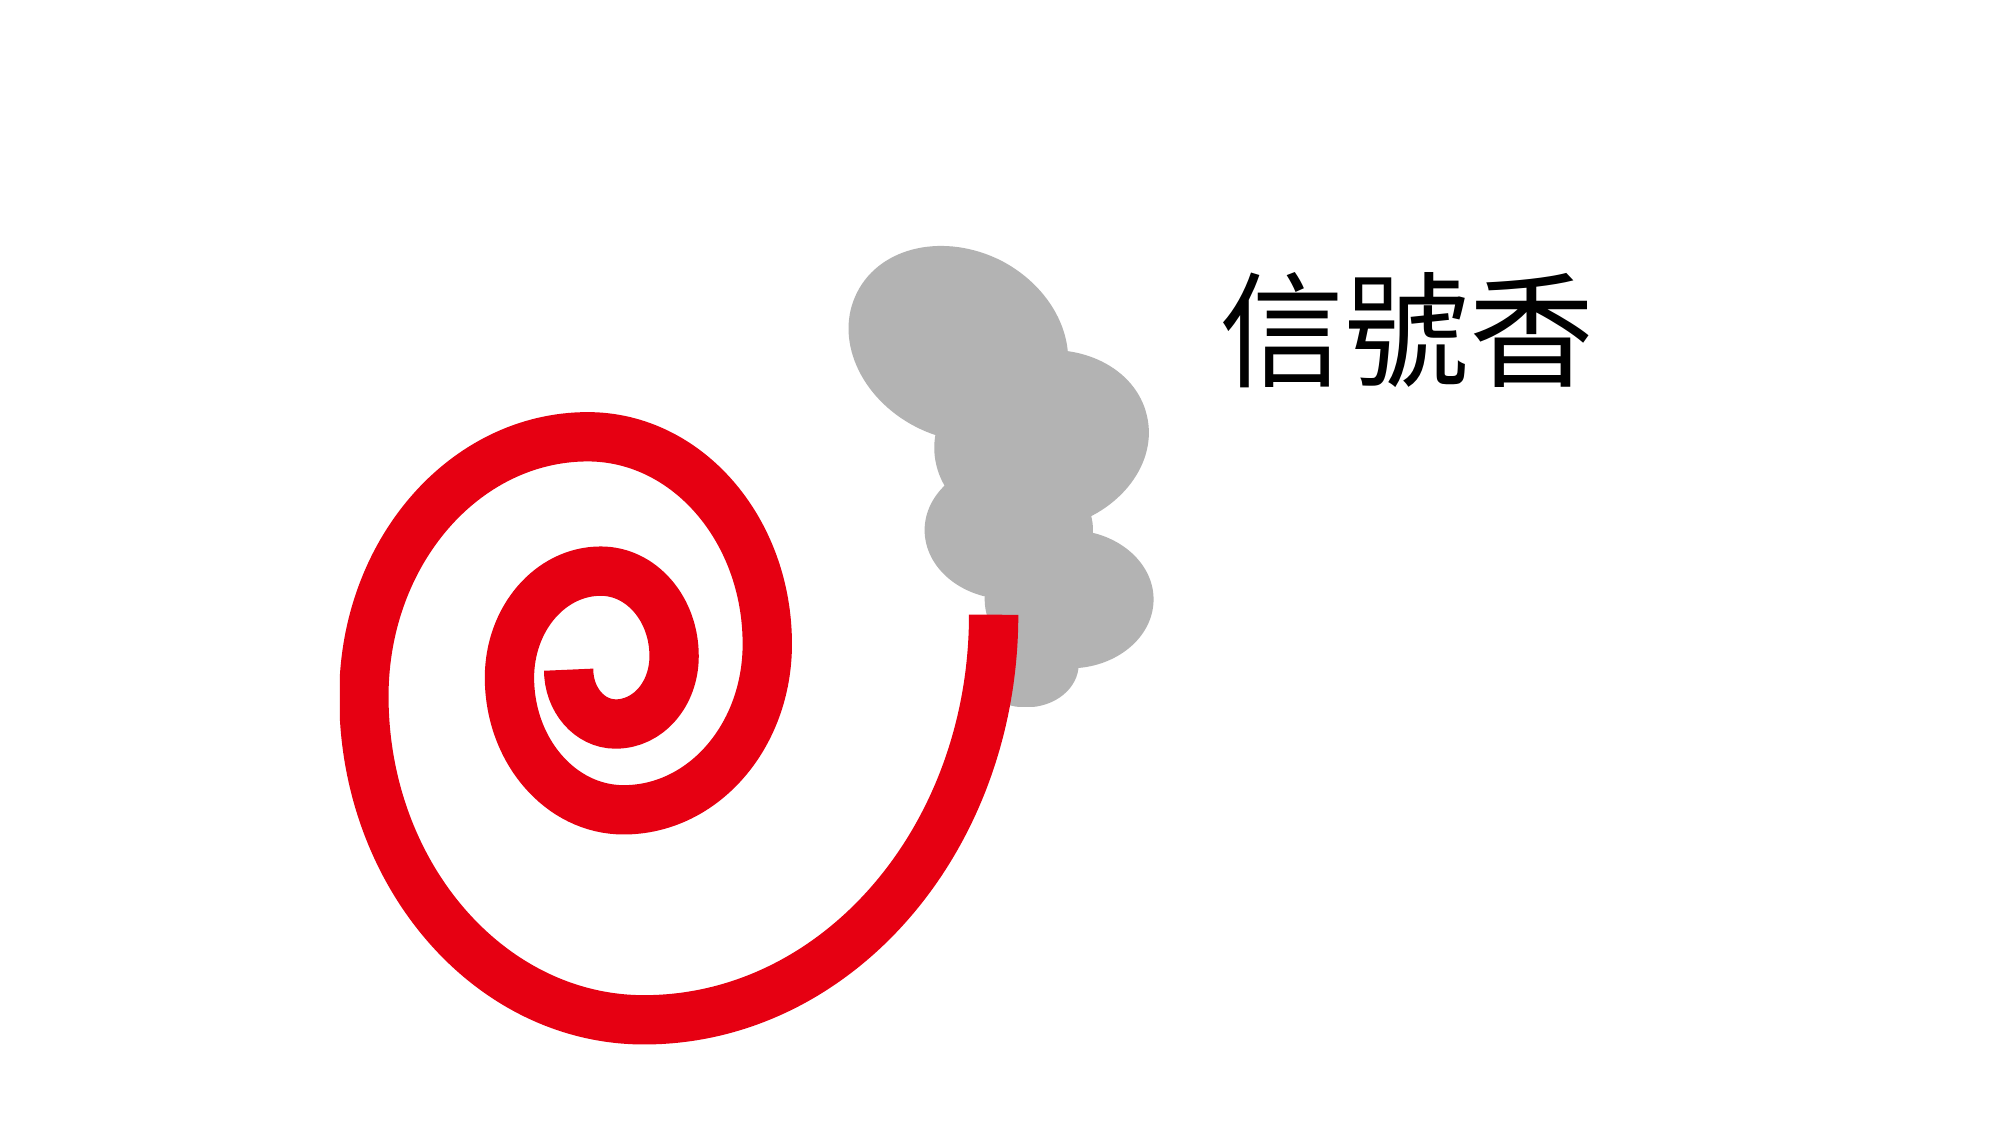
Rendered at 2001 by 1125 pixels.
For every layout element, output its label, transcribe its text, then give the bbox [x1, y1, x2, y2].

picture [339, 245, 1155, 1048]
text_box 信號香 [1204, 245, 1663, 412]
